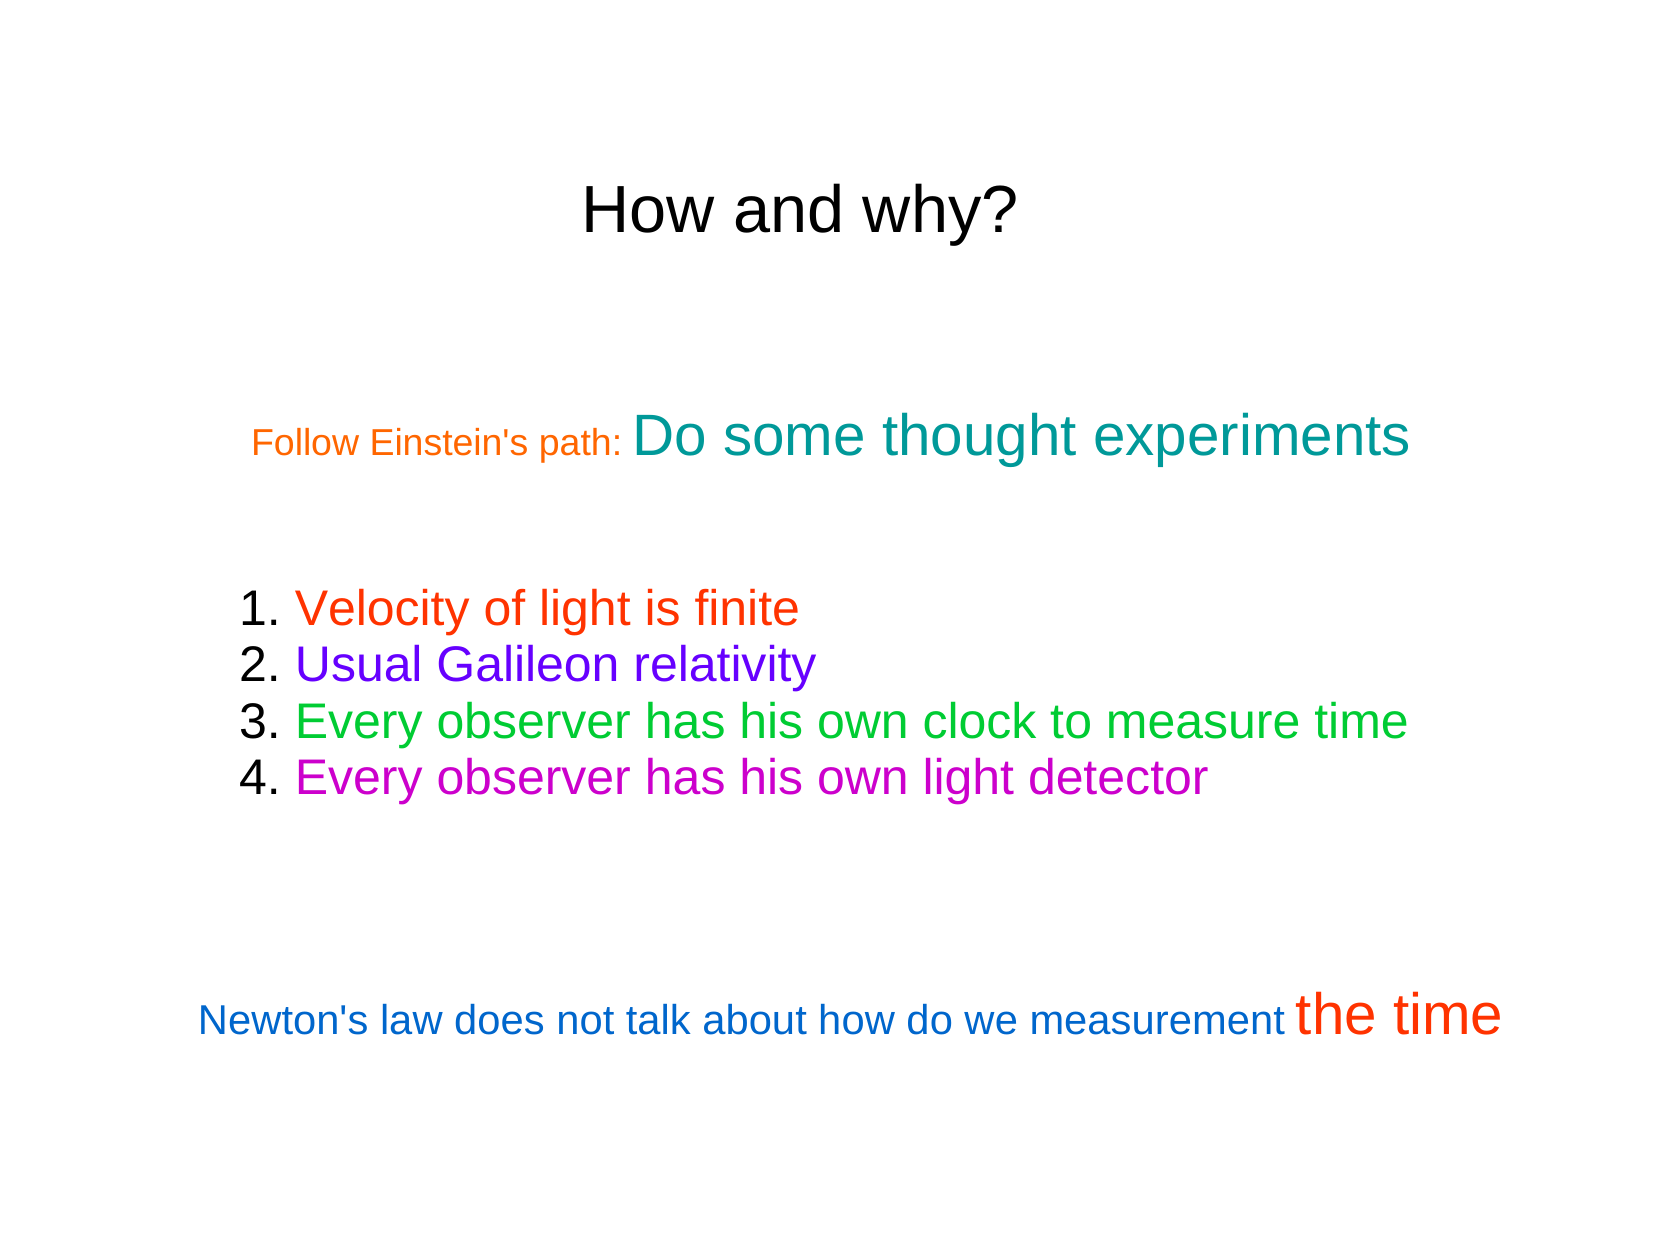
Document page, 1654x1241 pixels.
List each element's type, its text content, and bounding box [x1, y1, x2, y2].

text_box Newton's law does not talk about how do we measurement the time [183, 974, 1519, 1060]
text_box How and why? [566, 165, 1052, 284]
text_box Follow Einstein's path: Do some thought experiments [236, 395, 1444, 481]
text_box 1. Velocity of light is finite 2. Usual Galileon relativity 3. Every observer has his own clock to measure time 4. Every observer has his own light detector [224, 572, 1425, 817]
